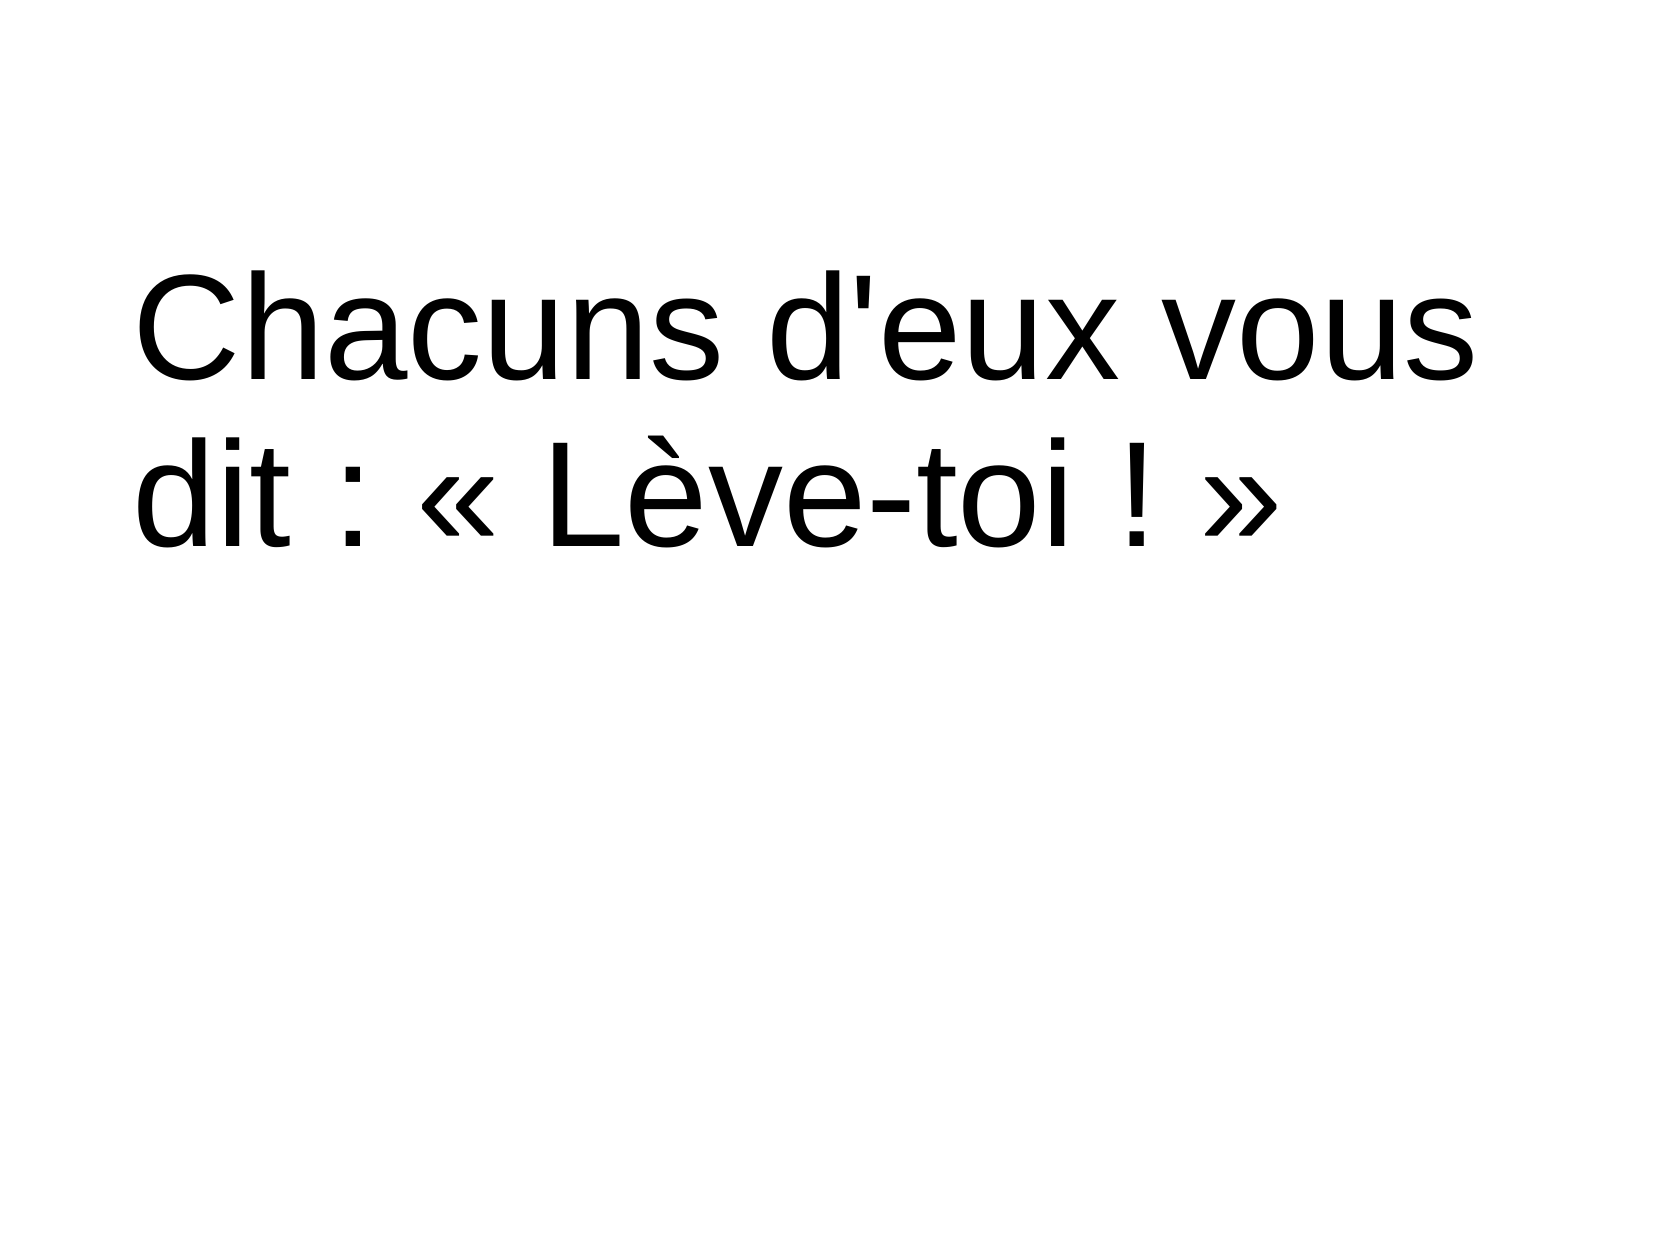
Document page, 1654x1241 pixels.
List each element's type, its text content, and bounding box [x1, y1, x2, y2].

text_box Chacuns d'eux vous dit : « Lève-toi ! » [118, 236, 1536, 1093]
